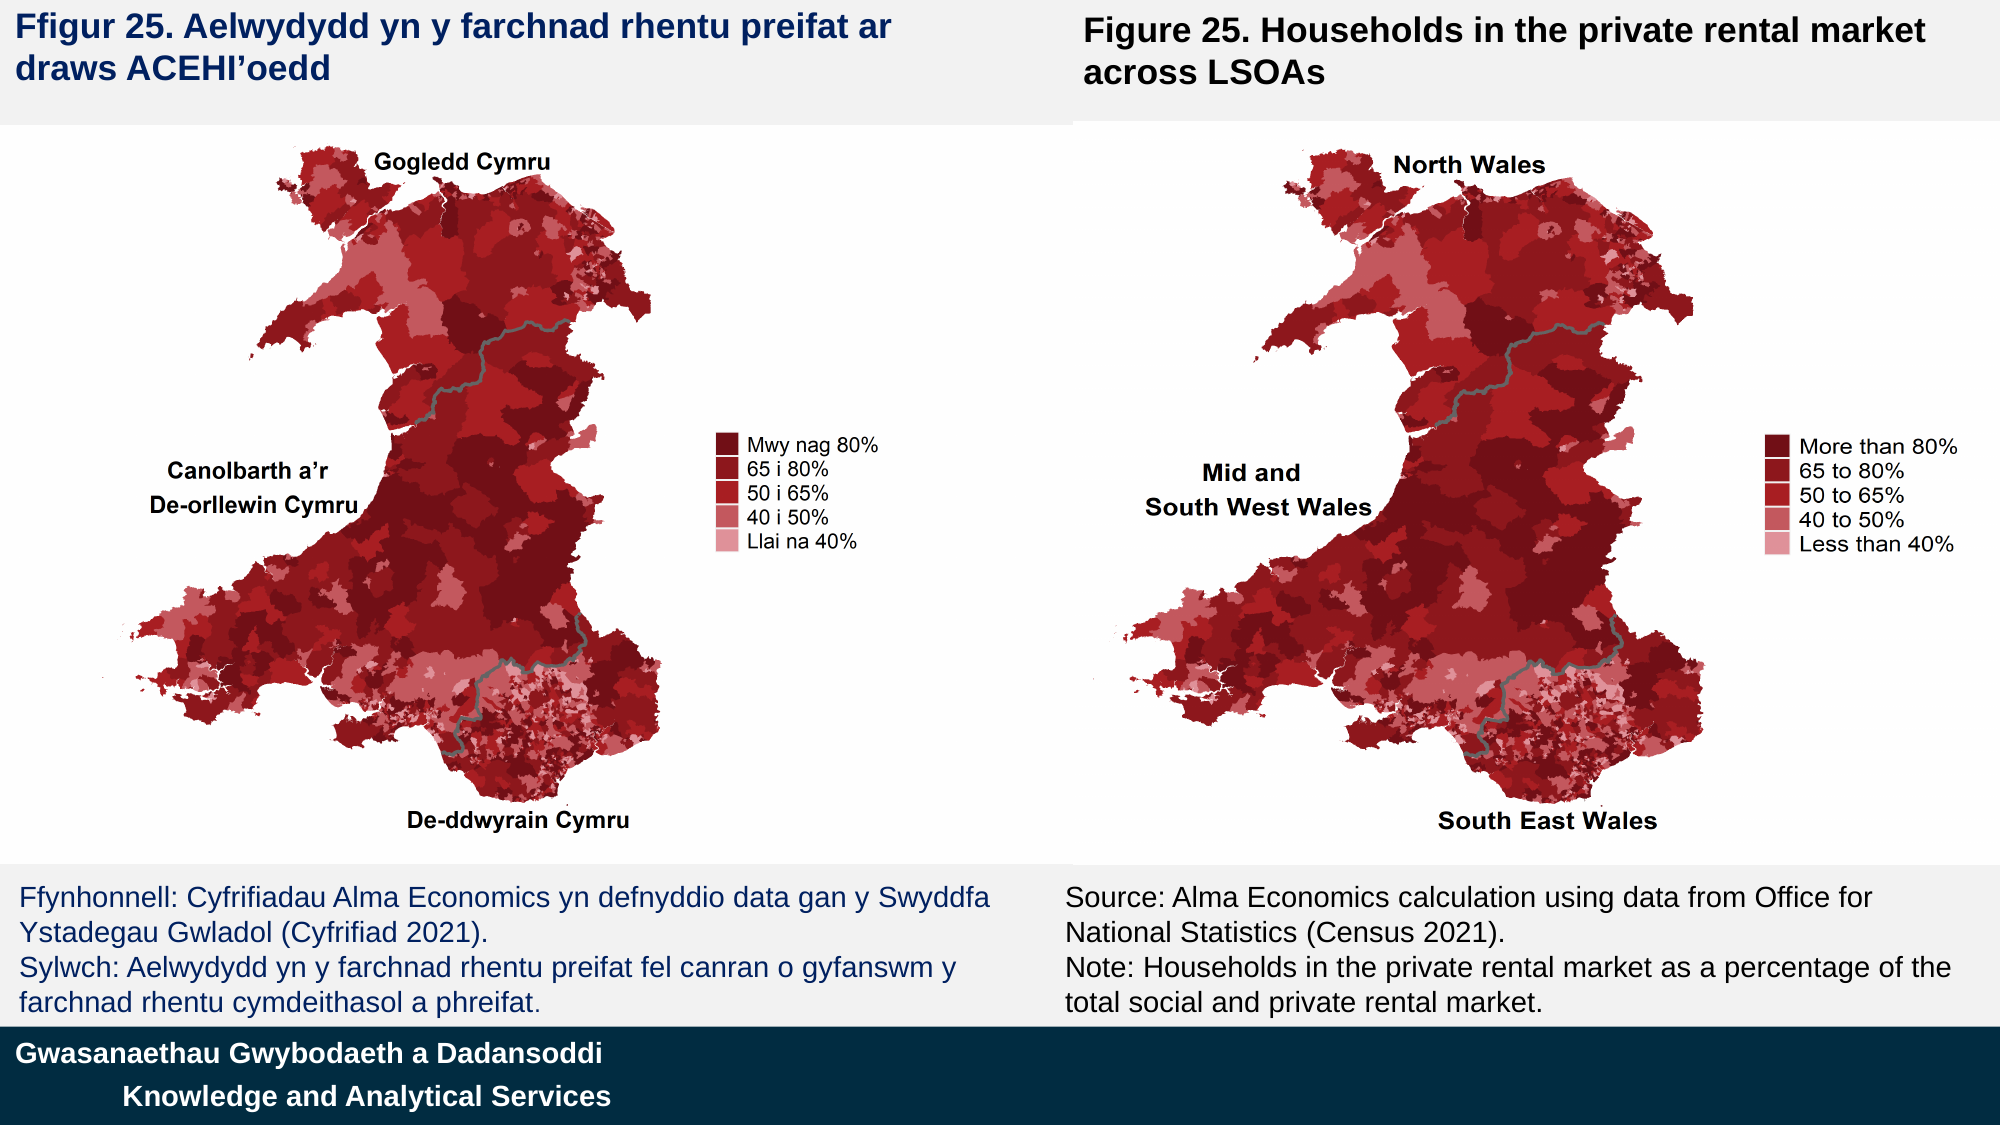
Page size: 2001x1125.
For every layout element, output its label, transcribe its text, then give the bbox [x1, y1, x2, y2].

text_box Source: Alma Economics calculation using data from Office for National Statistics (Census 2021). Note: Households in the private rental market as a percentage of the total social and private rental market. [1050, 871, 1982, 1026]
text_box Figure 25. Households in the private rental market across LSOAs [1068, 0, 2000, 99]
picture [0, 121, 2000, 865]
text_box Ffynhonnell: Cyfrifiadau Alma Economics yn defnyddio data gan y Swyddfa Ystadegau Gwladol (Cyfrifiad 2021). Sylwch: Aelwydydd yn y farchnad rhentu preifat fel canran o gyfanswm y farchnad rhentu cymdeithasol a phreifat. [4, 871, 1032, 1026]
text_box Gwasanaethau Gwybodaeth a Dadansoddi Knowledge and Analytical Services [0, 1026, 2000, 1125]
text_box Ffigur 25. Aelwydydd yn y farchnad rhentu preifat ar draws ACEHI’oedd [0, 0, 1000, 140]
